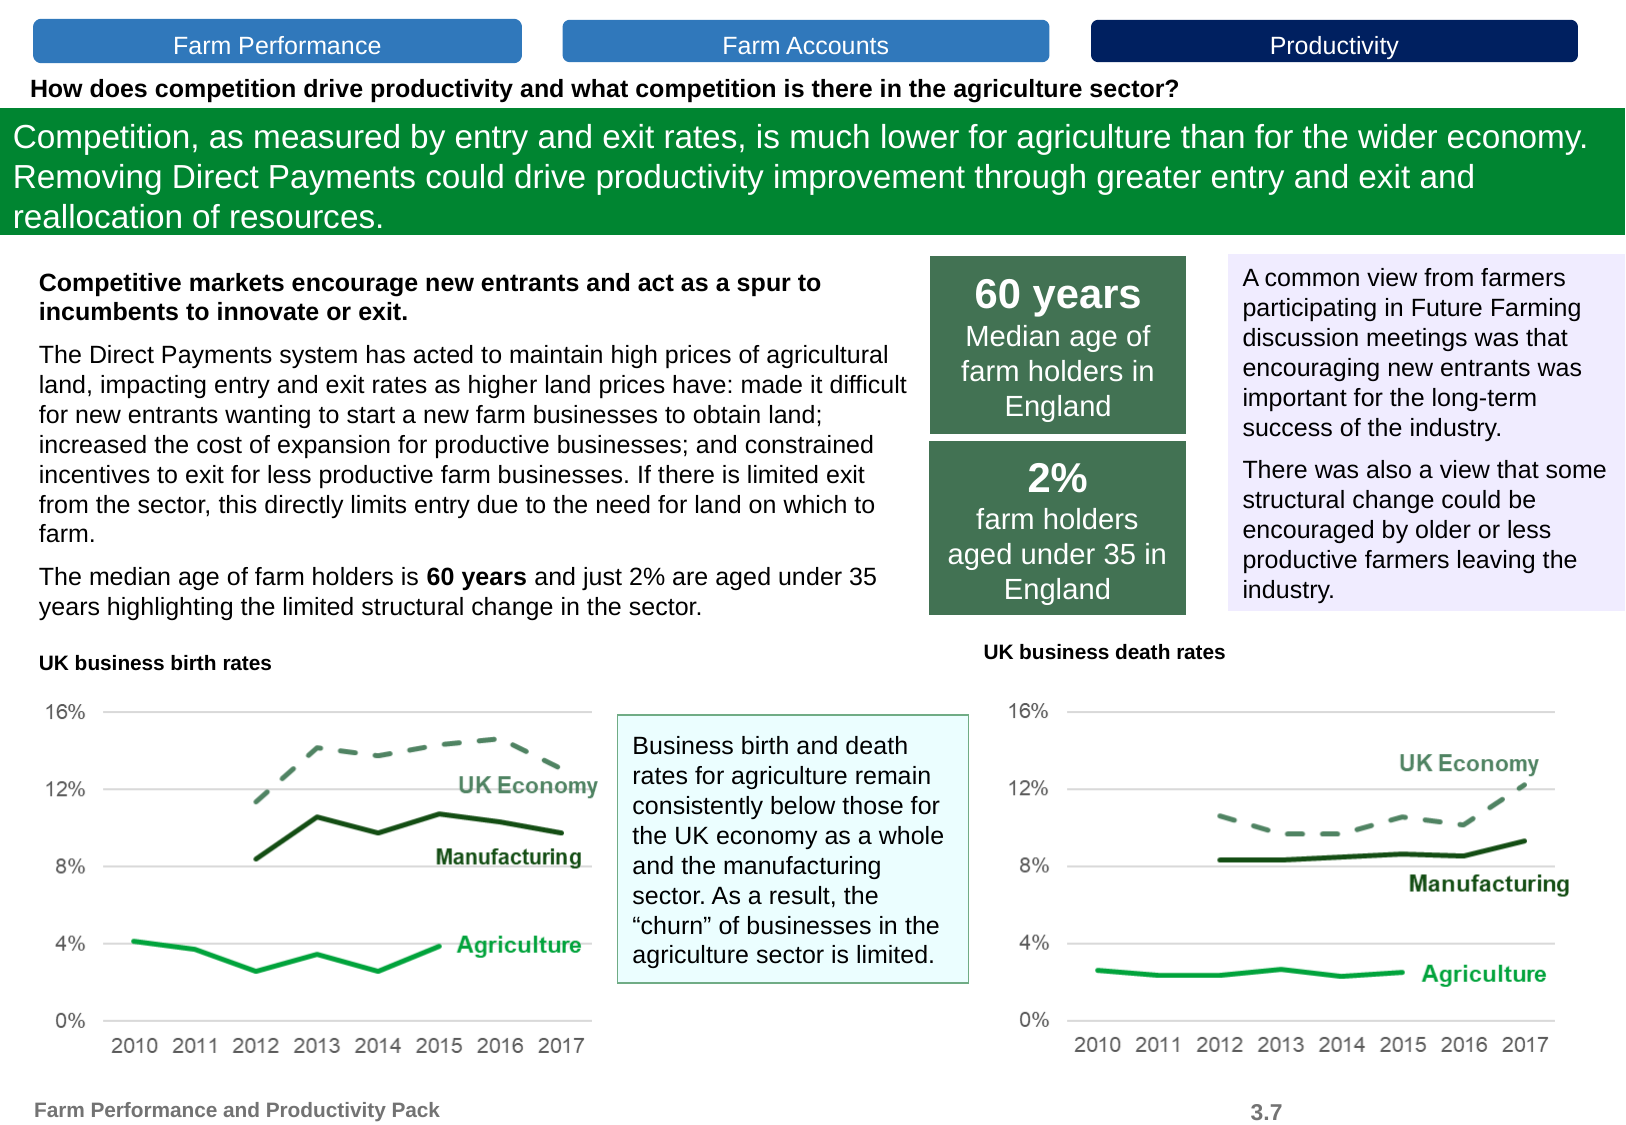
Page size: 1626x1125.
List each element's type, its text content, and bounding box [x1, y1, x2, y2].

text_box Productivity [1091, 19, 1578, 63]
text_box 60 years Median age of farm holders in England [930, 256, 1186, 434]
text_box Competition, as measured by entry and exit rates, is much lower for agriculture than for the wider economy. Removing Direct Payments could drive productivity improvement through greater entry and exit and reallocation of resources. [0, 108, 1625, 235]
picture [30, 689, 614, 1071]
text_box Farm Accounts [562, 19, 1050, 63]
text_box Farm Performance [34, 19, 521, 63]
text_box How does competition drive productivity and what competition is there in the agriculture sector? [15, 64, 1200, 108]
text_box 3.7 [1235, 1081, 1602, 1125]
text_box A common view from farmers participating in Future Farming discussion meetings was that encouraging new entrants was important for the long-term success of the industry. There was also a view that some structural change could be encouraged by older or less productive farmers leaving the industry. [1228, 254, 1625, 611]
text_box Competitive markets encourage new entrants and act as a spur to incumbents to innovate or exit. The Direct Payments system has acted to maintain high prices of agricultural land, impacting entry and exit rates as higher land prices have: made it difficult for new entrants wanting to start a new farm businesses to obtain land; increased the cost of expansion for productive businesses; and constrained incentives to exit for less productive farm businesses. If there is limited exit from the sector, this directly limits entry due to the need for land on which to farm. The median age of farm holders is 60 years and just 2% are aged under 35 years highlighting the limited structural change in the sector. [24, 258, 932, 628]
text_box 2% farm holders aged under 35 in England [929, 441, 1186, 615]
text_box UK business death rates [968, 631, 1324, 672]
text_box Business birth and death rates for agriculture remain consistently below those for the UK economy as a whole and the manufacturing sector. As a result, the “churn” of businesses in the agriculture sector is limited. [617, 715, 969, 984]
picture [994, 689, 1578, 1070]
text_box Farm Performance and Productivity Pack [34, 1097, 440, 1122]
text_box UK business birth rates [23, 642, 380, 683]
